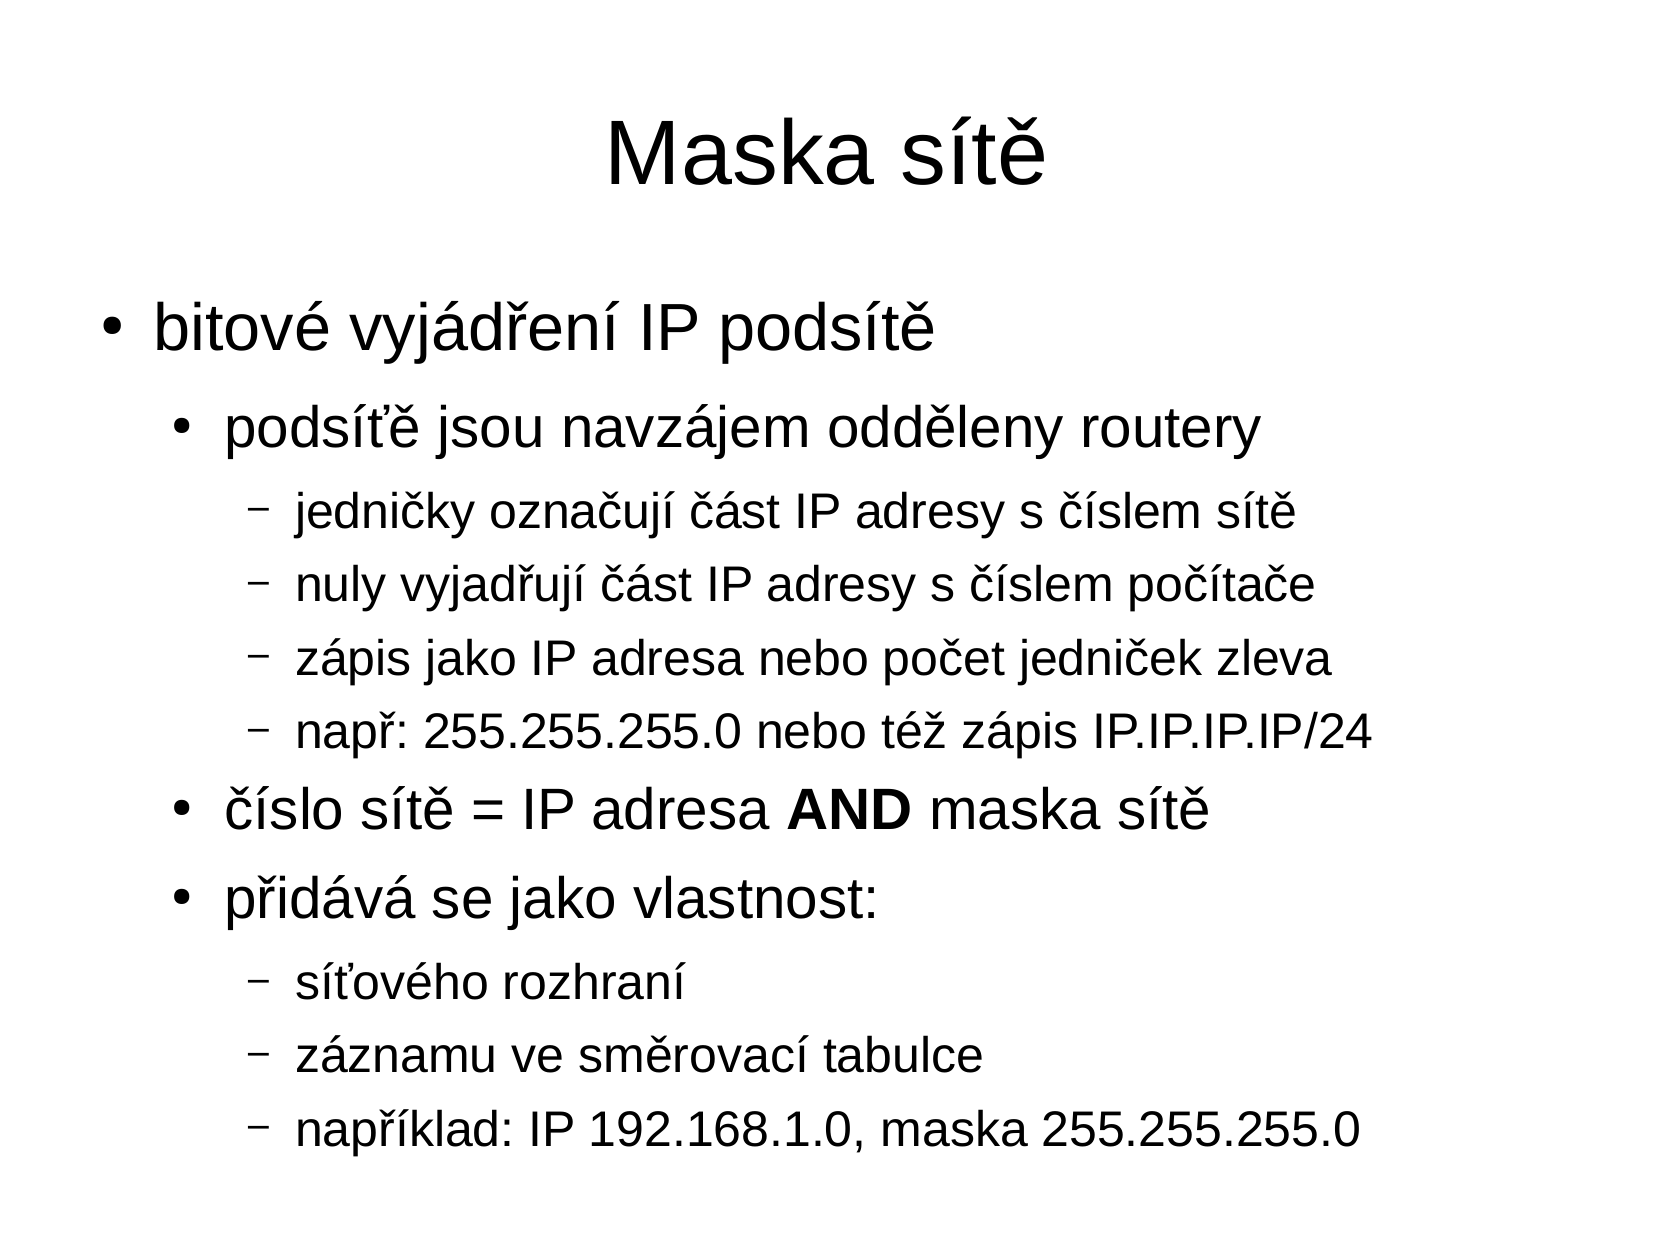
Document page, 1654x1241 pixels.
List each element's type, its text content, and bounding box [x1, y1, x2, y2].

list bitové vyjádření IP podsítě podsíťě jsou navzájem odděleny routery jedničky označují část IP adresy s číslem sítě nuly vyjadřují část IP adresy s číslem počítače zápis jako IP adresa nebo počet jedniček zleva např: 255.255.255.0 nebo též zápis IP.IP.IP.IP/24 číslo sítě = IP adresa AND maska sítě přidává se jako vlastnost: síťového rozhraní záznamu ve směrovací tabulce například: IP 192.168.1.0, maska 255.255.255.0 [82, 290, 1571, 1158]
title Maska sítě [82, 56, 1571, 250]
